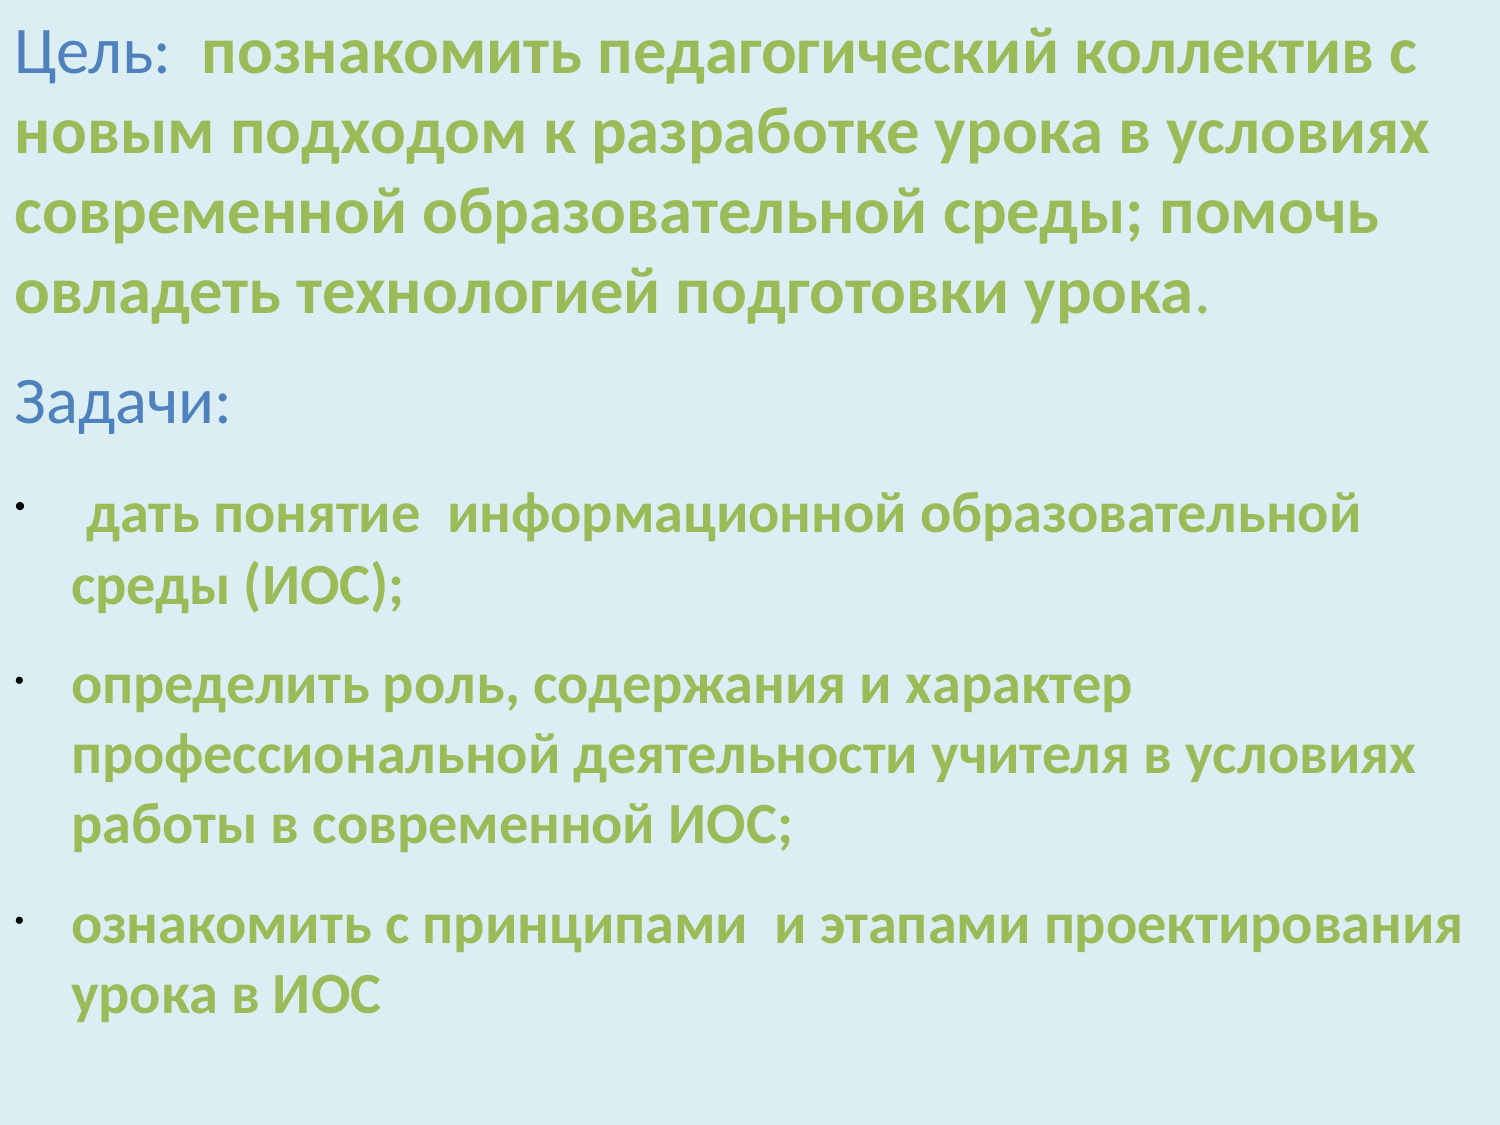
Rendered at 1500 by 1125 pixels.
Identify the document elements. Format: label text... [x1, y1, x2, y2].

list Цель: познакомить педагогический коллектив с новым подходом к разработке урока в условиях современной образовательной среды; помочь овладеть технологией подготовки урока. Задачи: дать понятие информационной образовательной среды (ИОС); определить роль, содержания и характер профессиональной деятельности учителя в условиях работы в современной ИОС; ознакомить с принципами и этапами проектирования урока в ИОС [0, 0, 1500, 1125]
